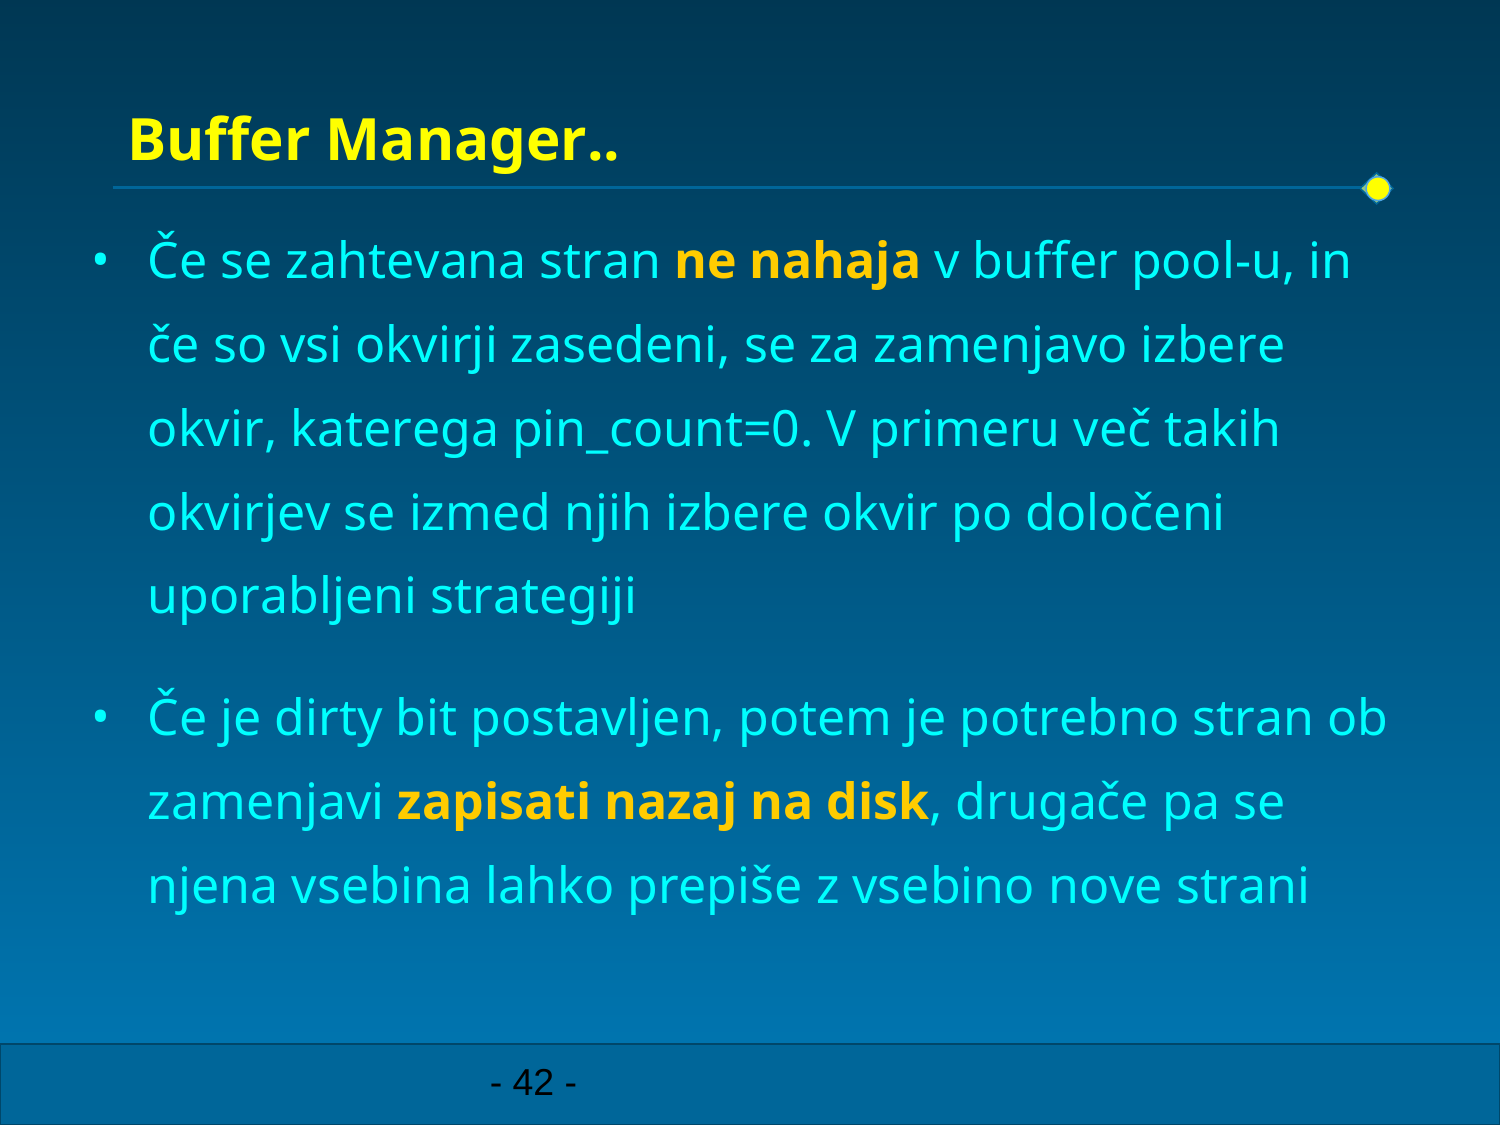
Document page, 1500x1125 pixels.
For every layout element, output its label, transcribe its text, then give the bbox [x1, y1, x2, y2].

title Buffer Manager.. [112, 94, 1388, 181]
list Če se zahtevana stran ne nahaja v buffer pool-u, in če so vsi okvirji zasedeni, se za zamenjavo izbere okvir, katerega pin_count=0. V primeru več takih okvirjev se izmed njih izbere okvir po določeni uporabljeni strategiji Če je dirty bit postavljen, potem je potrebno stran ob zamenjavi zapisati nazaj na disk, drugače pa se njena vsebina lahko prepiše z vsebino nove strani [76, 196, 1424, 1055]
